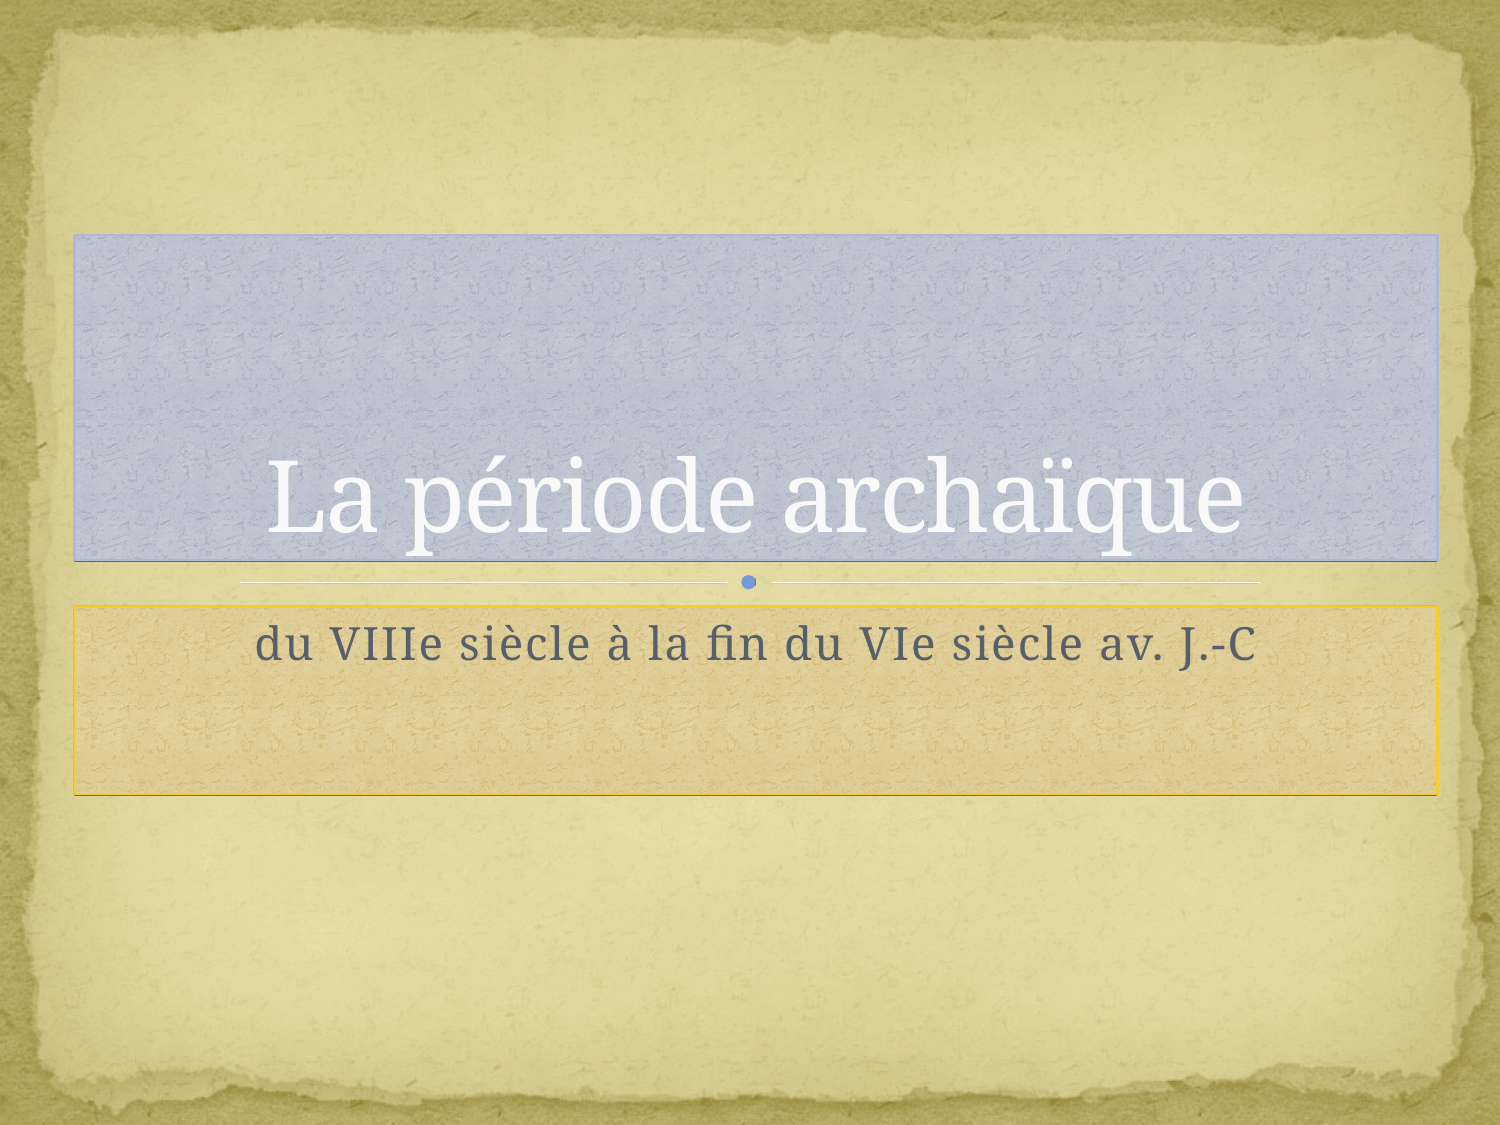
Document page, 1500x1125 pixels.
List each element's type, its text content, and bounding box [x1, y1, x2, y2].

title La période archaïque [75, 235, 1438, 561]
subtitle du VIIIe siècle à la fin du VIe siècle av. J.-C [75, 606, 1438, 795]
